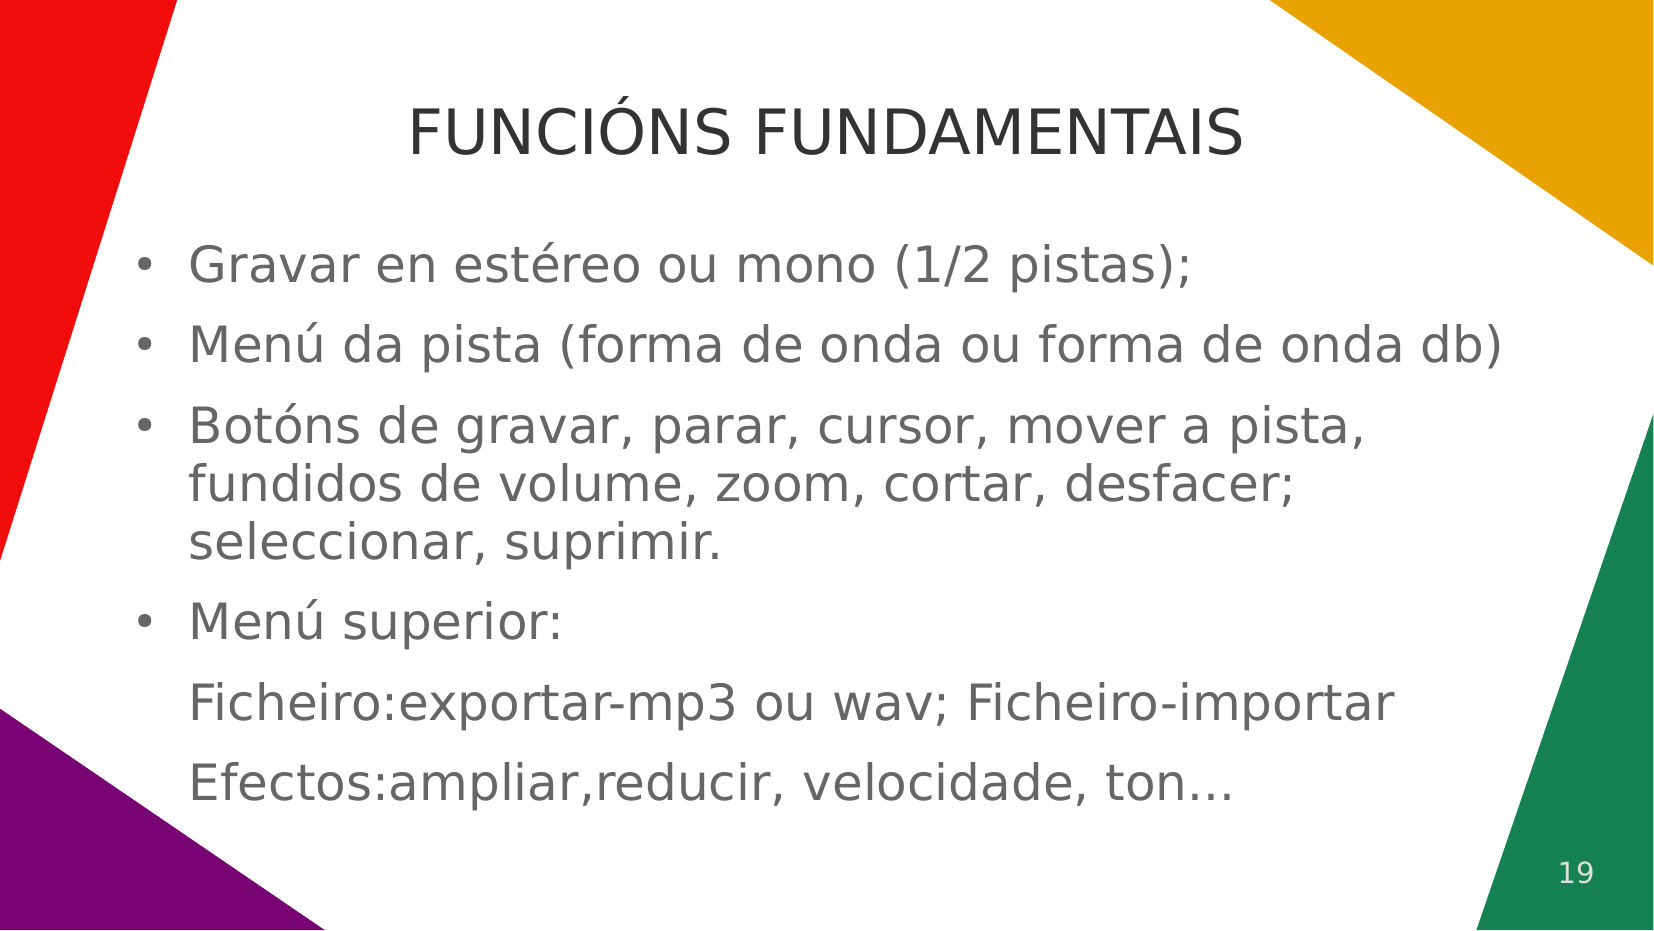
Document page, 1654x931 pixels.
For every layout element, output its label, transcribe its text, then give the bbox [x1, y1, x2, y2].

title FUNCIÓNS FUNDAMENTAIS [118, 59, 1536, 207]
list Gravar en estéreo ou mono (1/2 pistas); Menú da pista (forma de onda ou forma de onda db) Botóns de gravar, parar, cursor, mover a pista, fundidos de volume, zoom, cortar, desfacer; seleccionar, suprimir. Menú superior: Ficheiro:exportar-mp3 ou wav; Ficheiro-importar Efectos:ampliar,reducir, velocidade, ton... [118, 236, 1536, 827]
